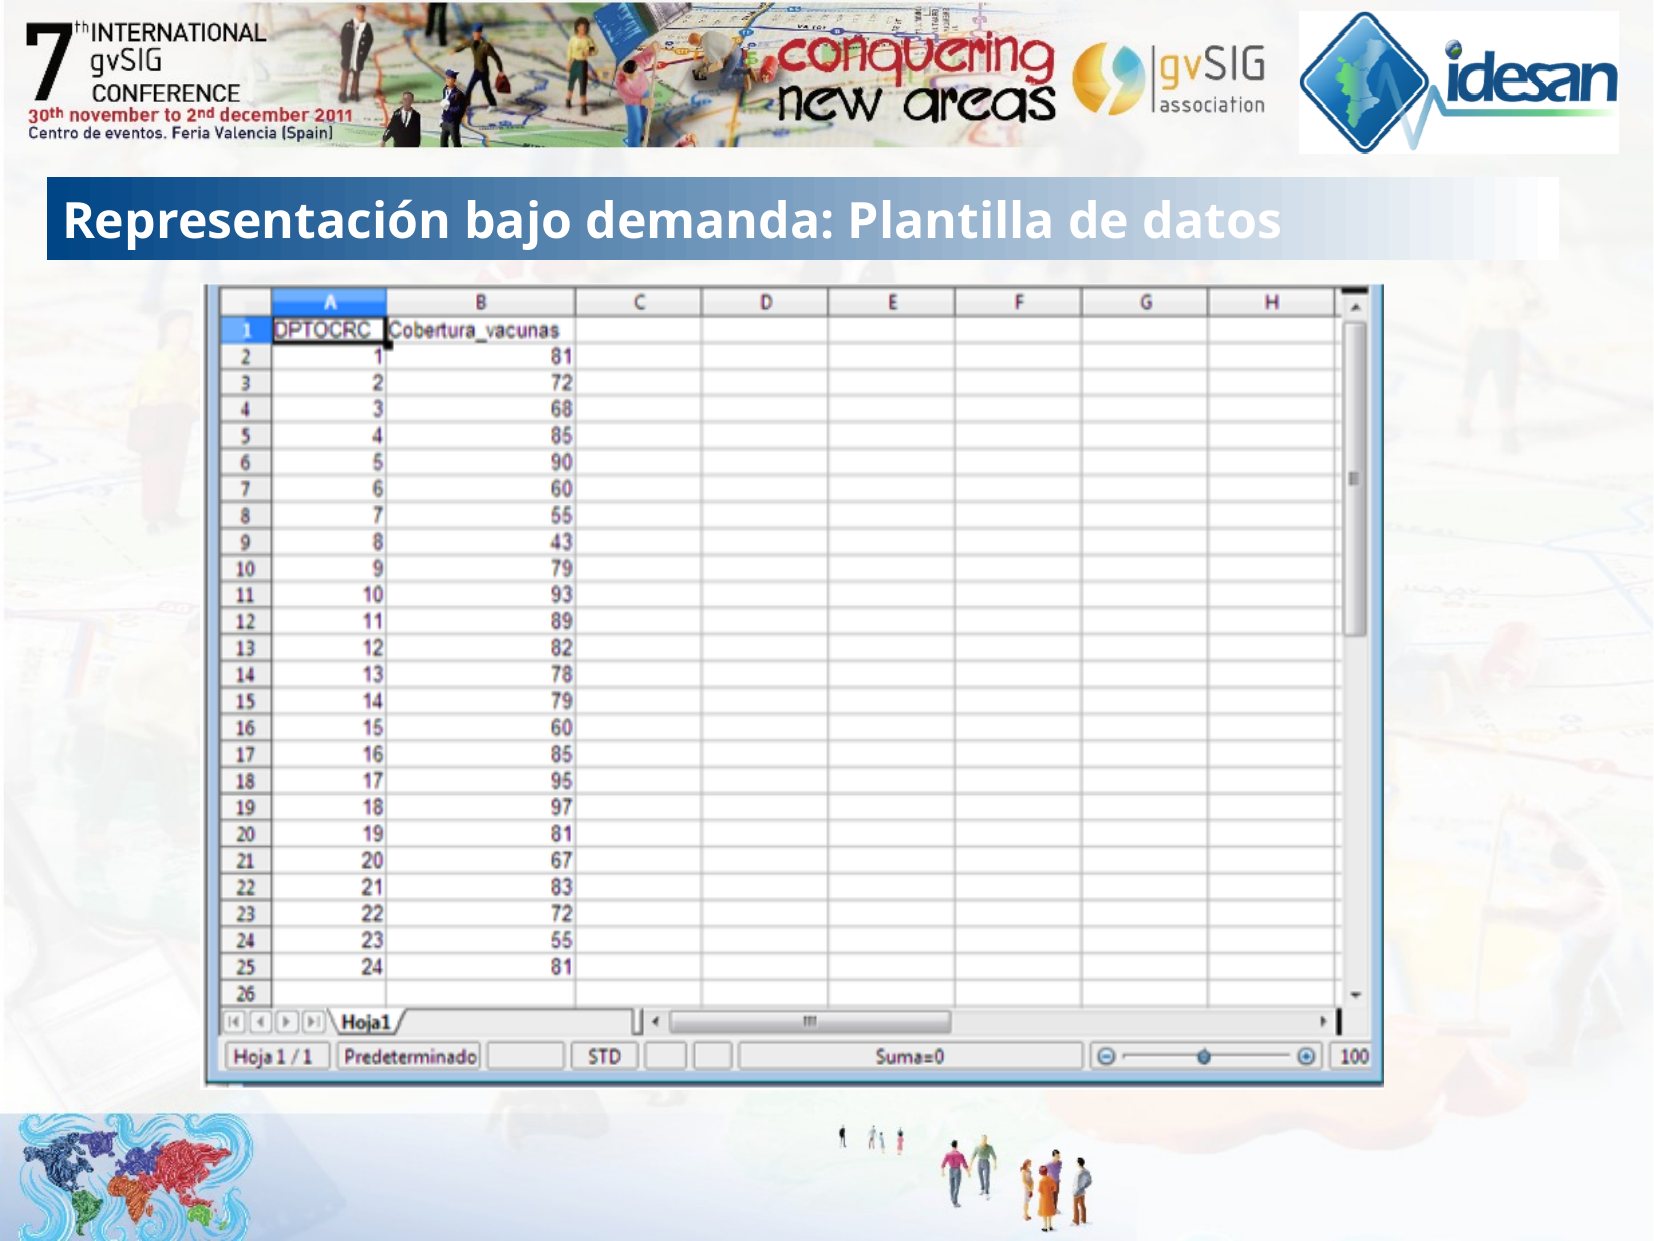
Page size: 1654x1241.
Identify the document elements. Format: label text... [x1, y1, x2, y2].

picture [0, 0, 1654, 1241]
text_box Representación bajo demanda: Plantilla de datos [47, 177, 1560, 251]
